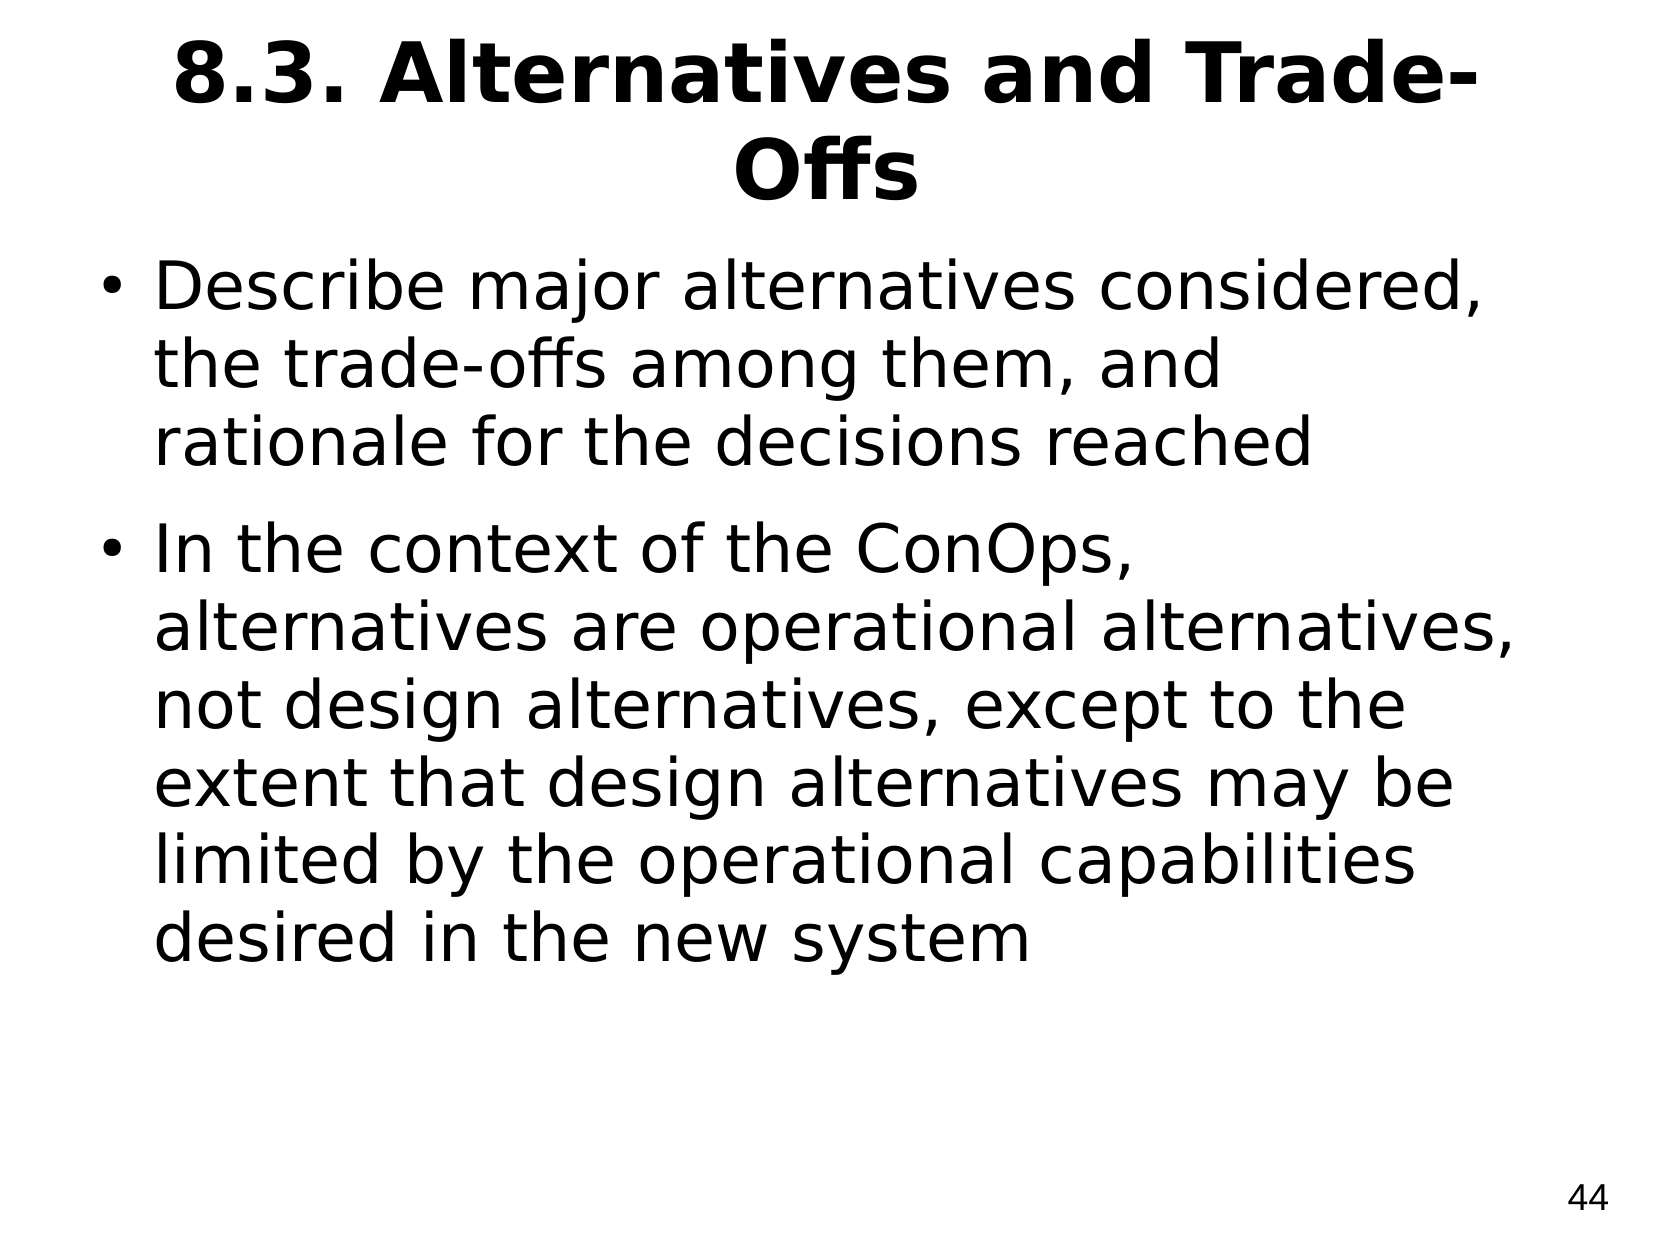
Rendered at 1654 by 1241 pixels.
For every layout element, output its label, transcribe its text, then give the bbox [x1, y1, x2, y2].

list Describe major alternatives considered, the trade-offs among them, and rationale for the decisions reached In the context of the ConOps, alternatives are operational alternatives, not design alternatives, except to the extent that design alternatives may be limited by the operational capabilities desired in the new system [82, 248, 1538, 1186]
title 8.3. Alternatives and Trade-Offs [82, 25, 1571, 220]
